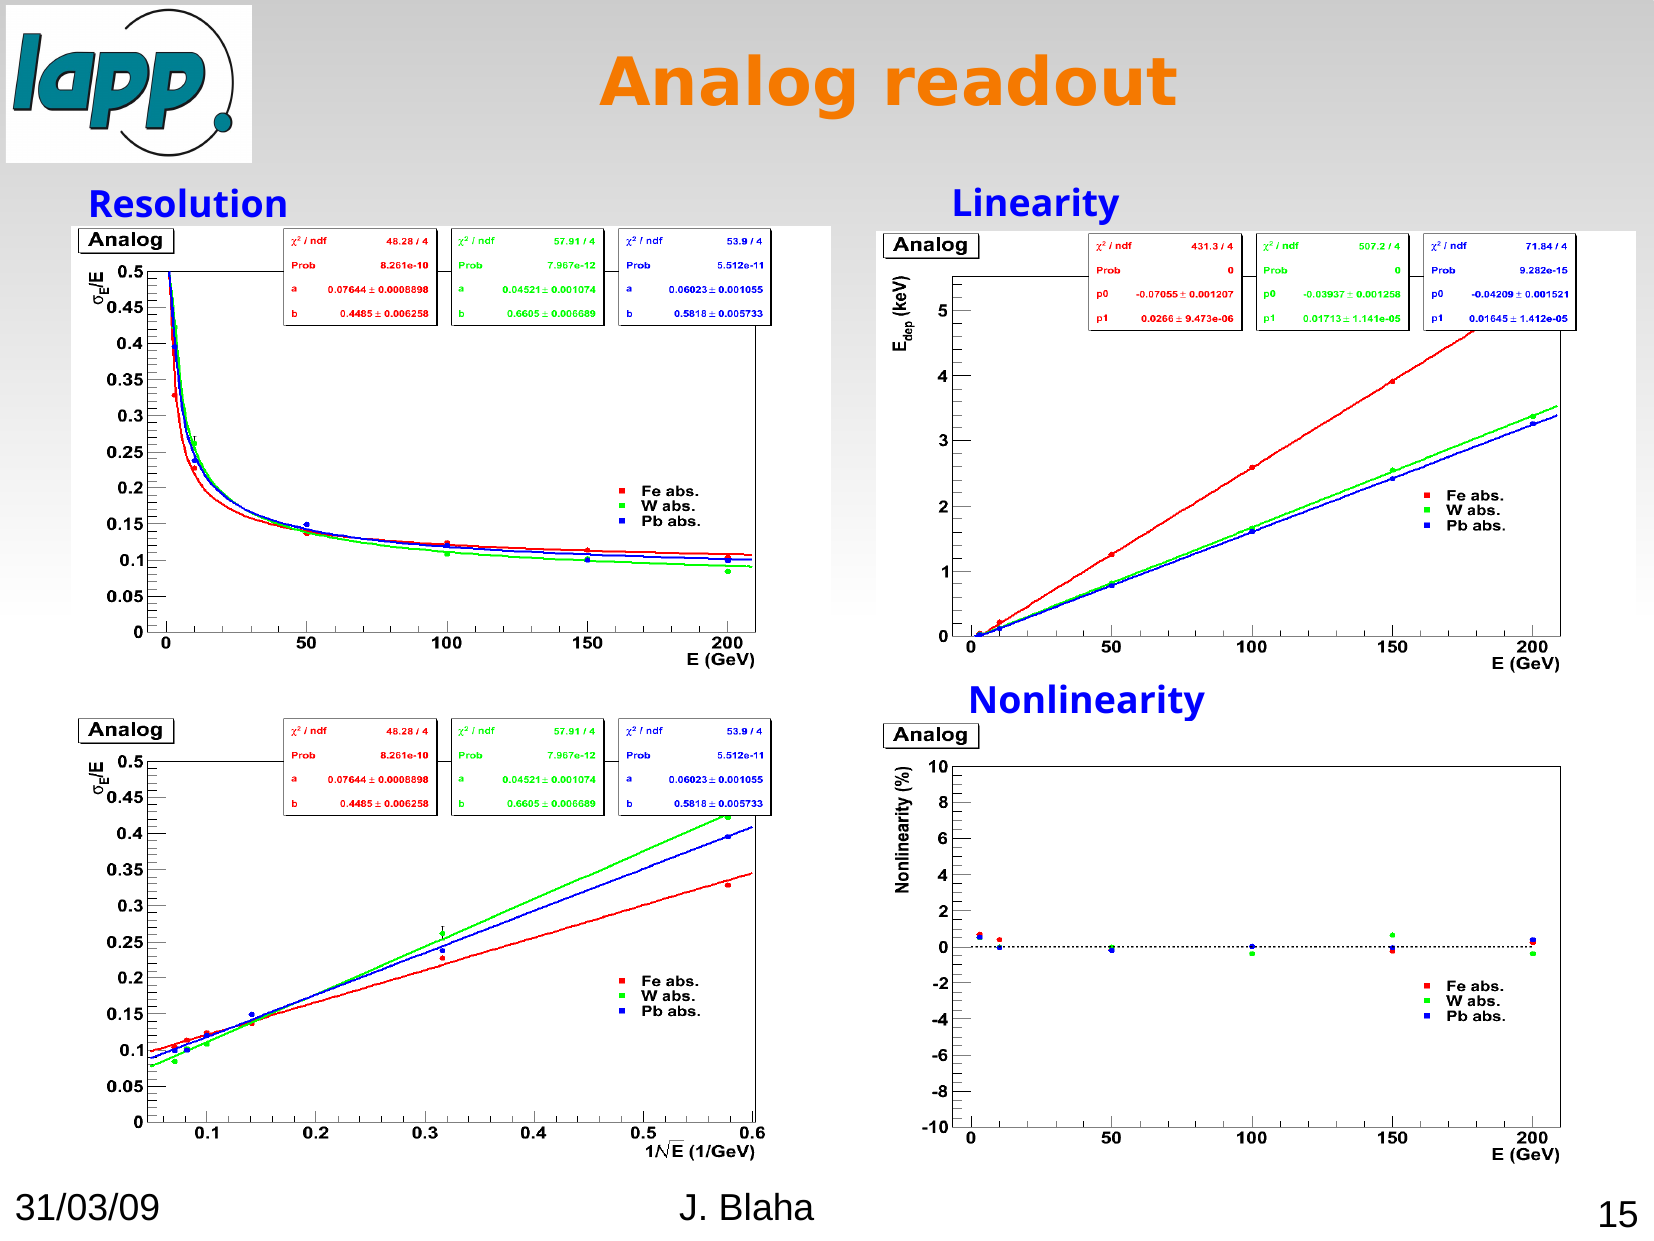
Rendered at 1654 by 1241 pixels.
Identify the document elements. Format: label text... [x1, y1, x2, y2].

picture [71, 716, 831, 1167]
text_box 31/03/09 [0, 1179, 177, 1241]
text_box Nonlinearity [953, 668, 1322, 721]
text_box Linearity [936, 171, 1305, 232]
picture [876, 721, 1636, 1172]
title Analog readout [148, 8, 1654, 157]
picture [71, 226, 831, 677]
text_box J. Blaha [653, 1179, 1000, 1241]
text_box 12 [1575, 1186, 1654, 1241]
picture [5, 5, 252, 163]
picture [876, 231, 1636, 681]
text_box Resolution [73, 172, 442, 233]
